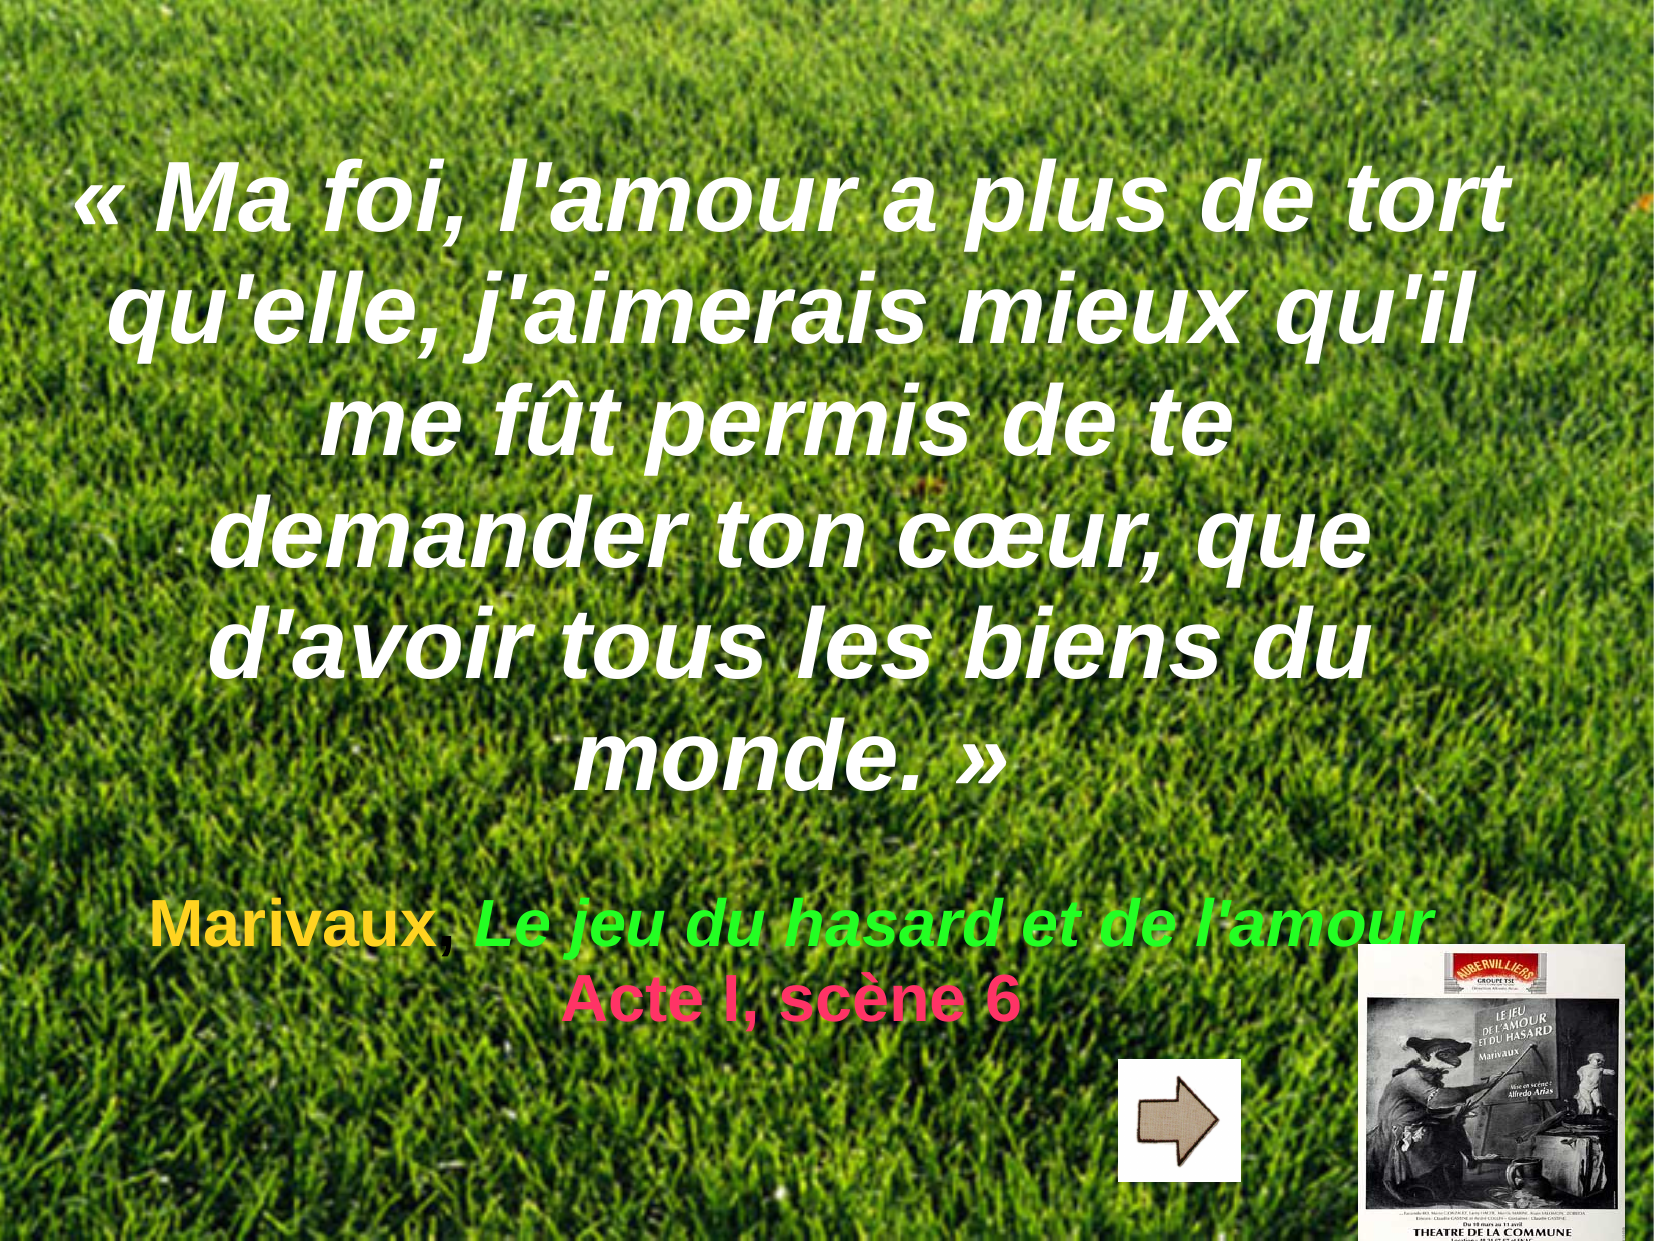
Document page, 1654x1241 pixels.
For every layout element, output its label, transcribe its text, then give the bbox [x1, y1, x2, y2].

subtitle « Ma foi, l'amour a plus de tort qu'elle, j'aimerais mieux qu'il me fût permis de te demander ton cœur, que d'avoir tous les biens du monde. » Marivaux, Le jeu du hasard et de l'amour Acte I, scène 6 [47, 59, 1536, 1119]
picture [0, 0, 1654, 1241]
